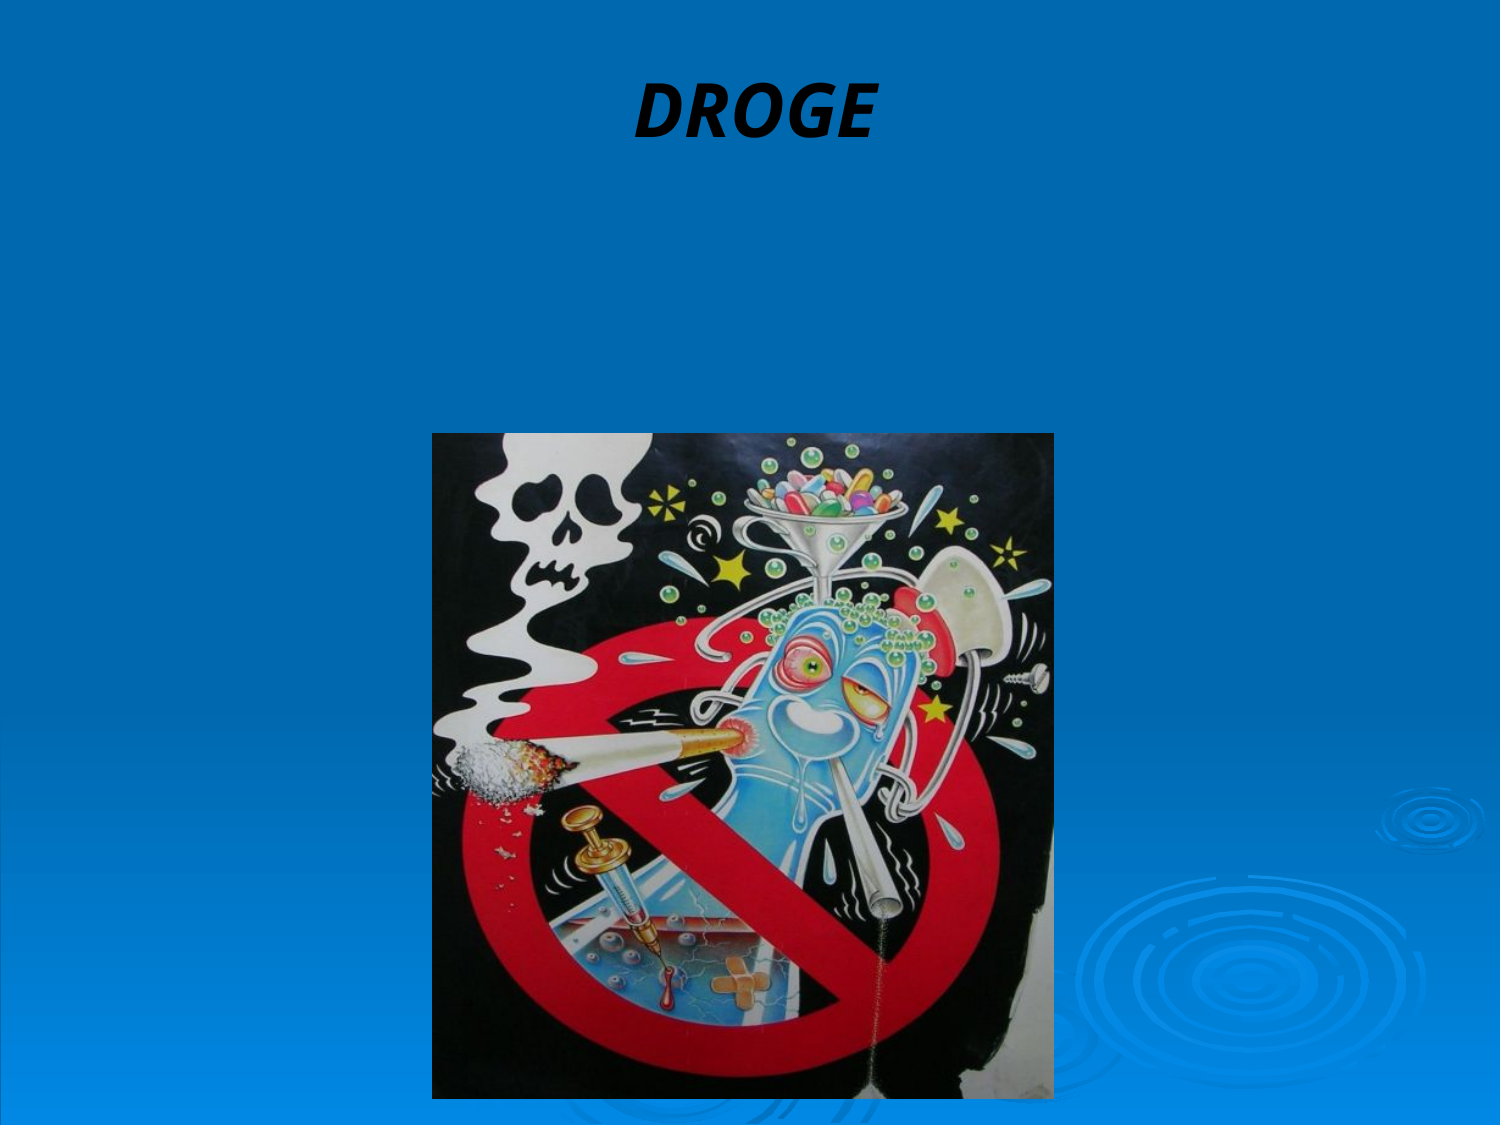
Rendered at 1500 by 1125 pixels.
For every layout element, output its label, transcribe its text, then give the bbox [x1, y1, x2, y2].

text_box DROGE [194, 54, 1317, 421]
picture [432, 433, 1054, 1099]
